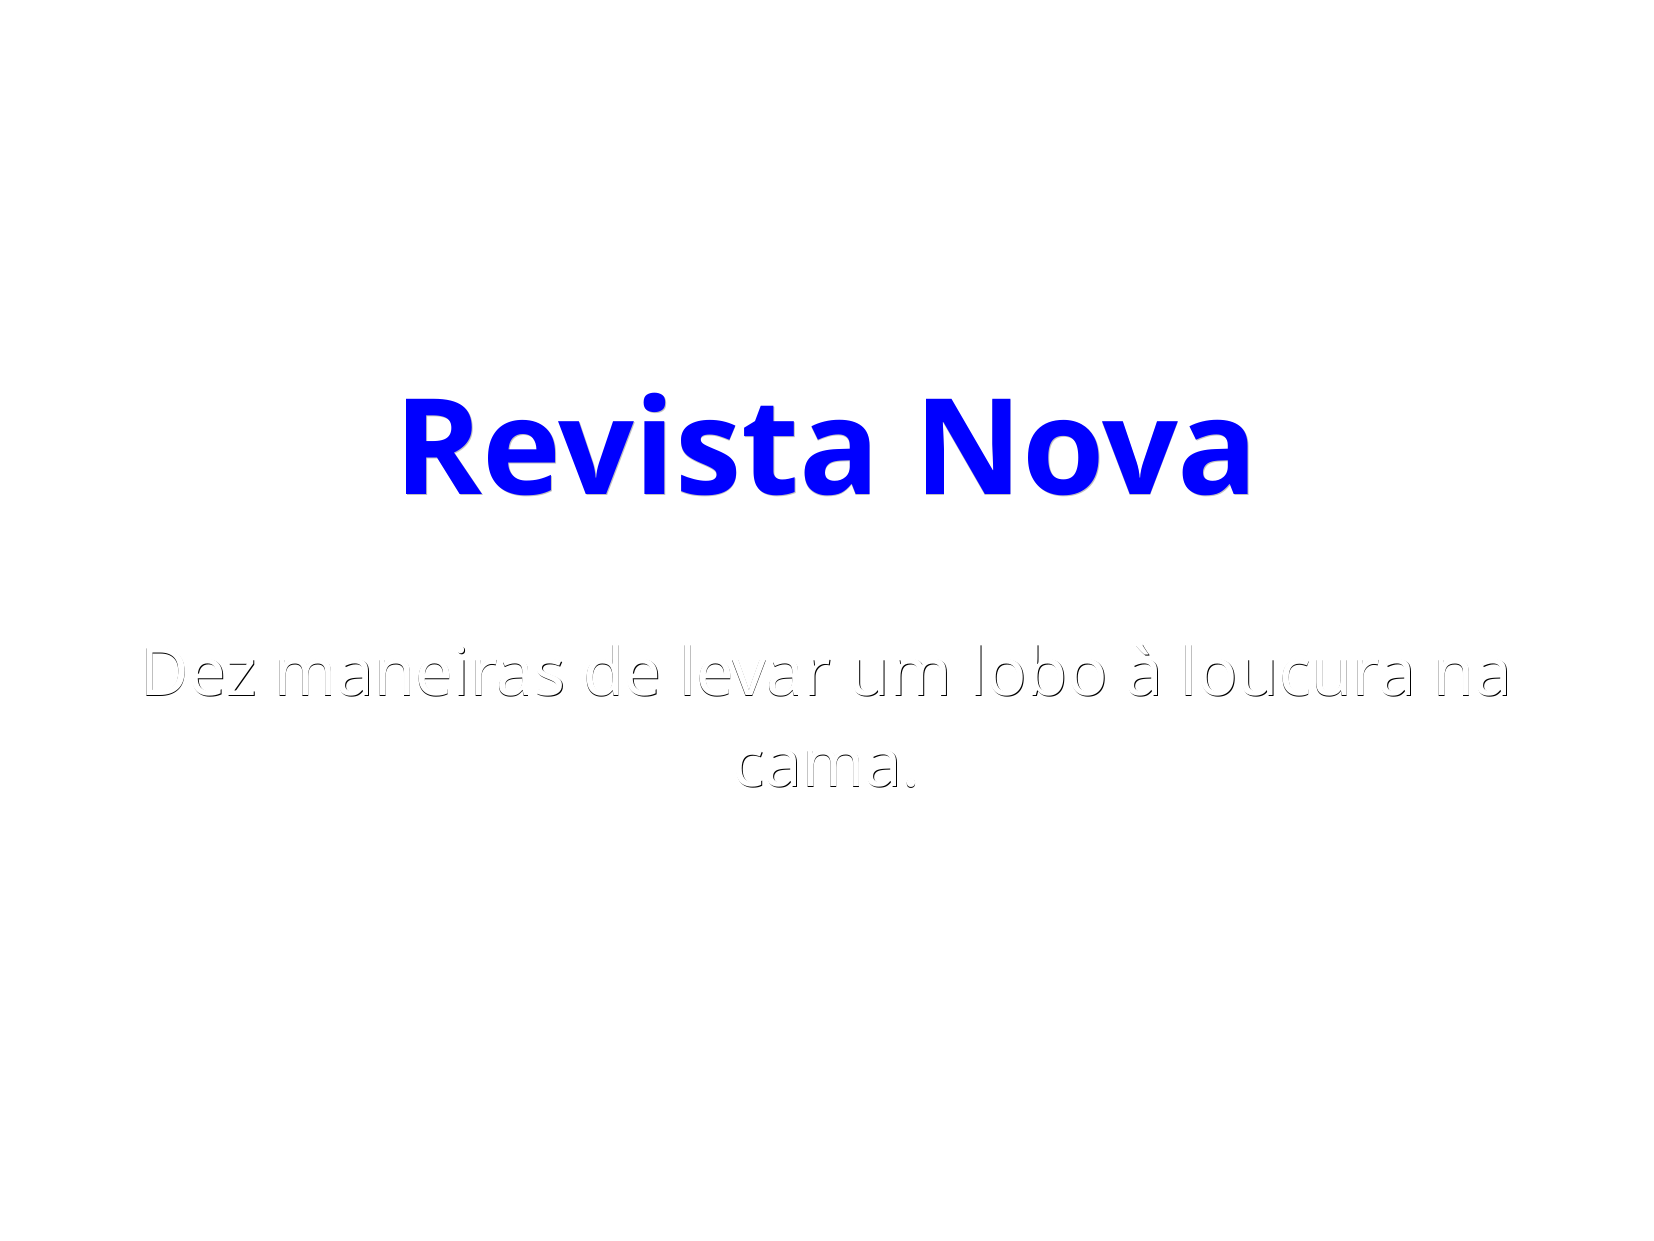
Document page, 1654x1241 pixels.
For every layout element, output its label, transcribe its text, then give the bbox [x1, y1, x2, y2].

subtitle Revista Nova Dez maneiras de levar um lobo à loucura na cama. [82, 56, 1571, 1102]
